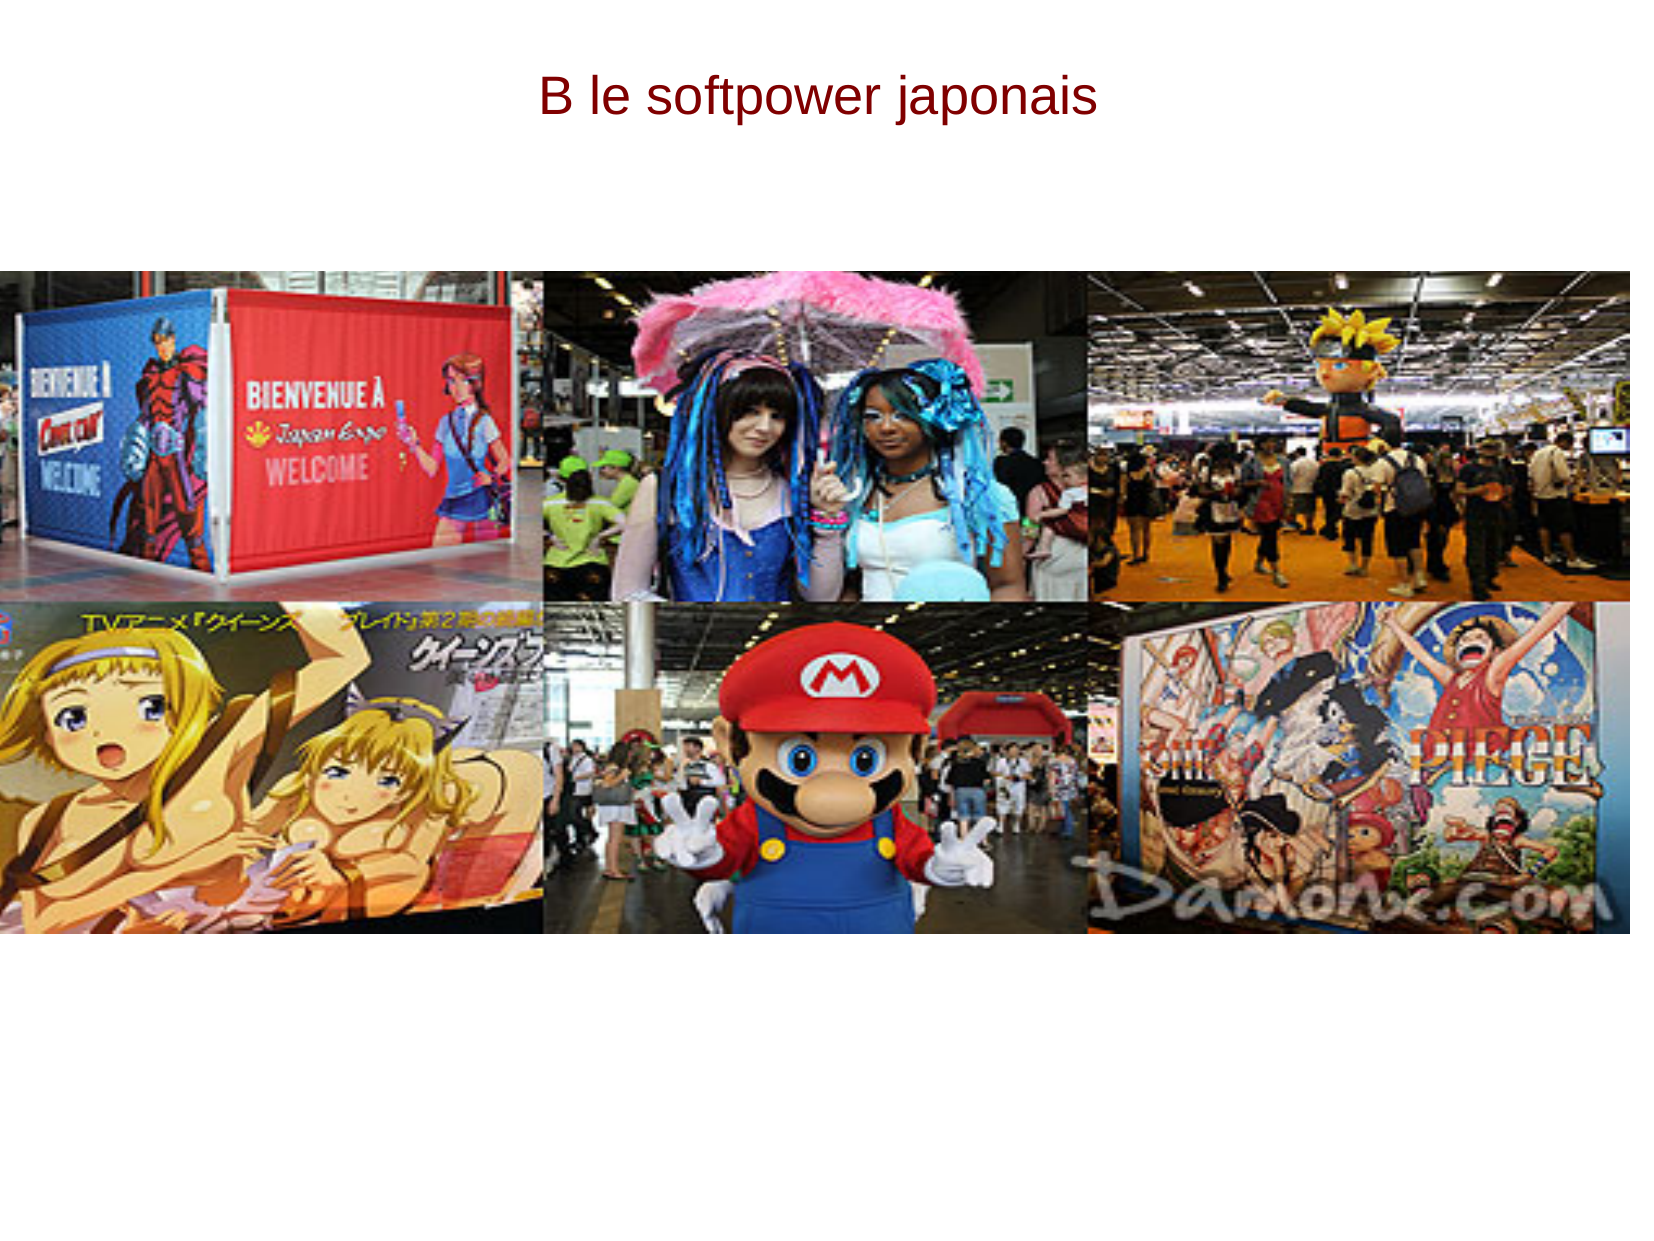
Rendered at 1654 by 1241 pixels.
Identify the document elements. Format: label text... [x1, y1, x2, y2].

picture [0, 271, 1630, 934]
title B le softpower japonais [82, 49, 1571, 142]
